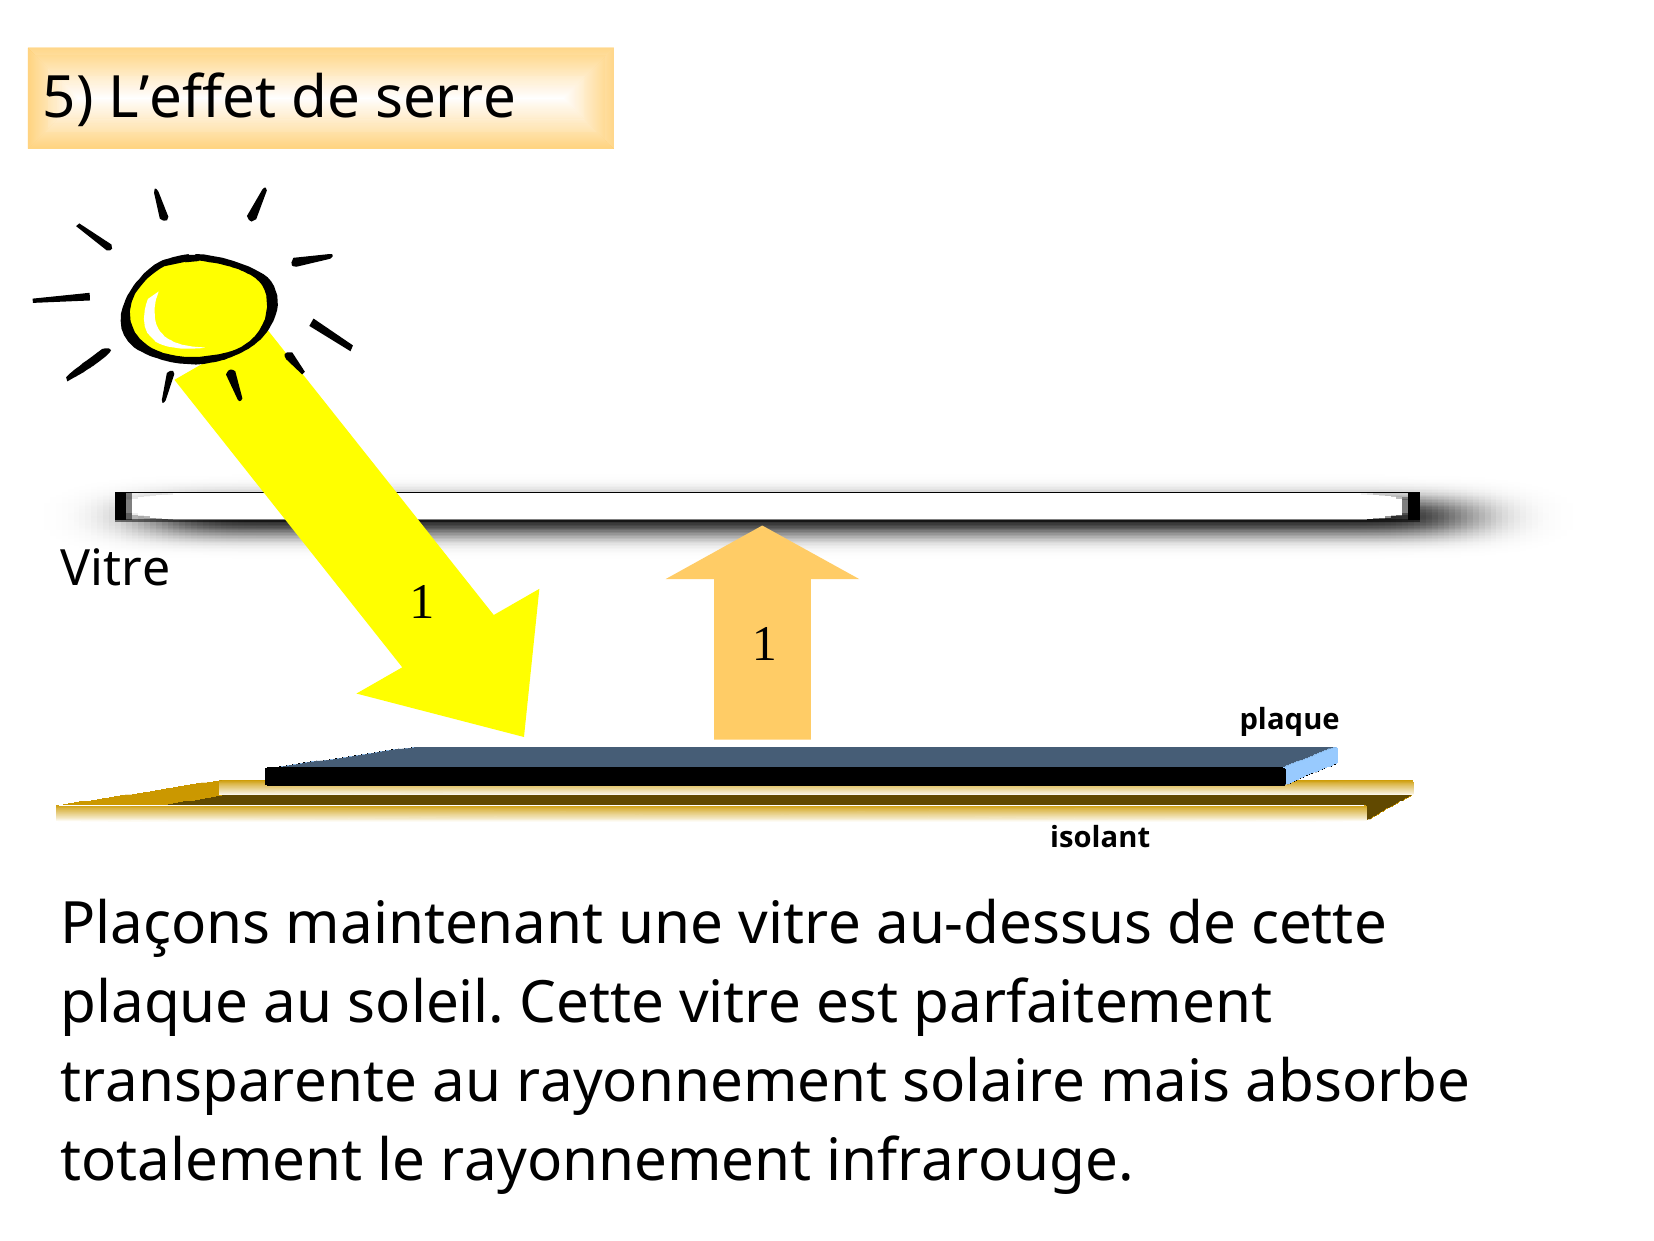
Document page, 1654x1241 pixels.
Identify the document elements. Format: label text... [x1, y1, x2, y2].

text_box [309, 318, 353, 352]
picture [44, 737, 1429, 832]
text_box [291, 254, 333, 267]
text_box [246, 187, 267, 222]
text_box [27, 47, 614, 149]
text_box [120, 254, 540, 738]
picture [27, 472, 319, 564]
text_box Plaçons maintenant une vitre au-dessus de cette plaque au soleil. Cette vitre est parfaitement transparente au rayonnement solaire mais absorbe totalement le rayonnement infrarouge. [45, 873, 1597, 1185]
picture [382, 472, 1591, 564]
text_box [76, 223, 113, 251]
text_box [154, 188, 169, 221]
text_box 1 [751, 616, 787, 687]
text_box plaque [1224, 690, 1477, 766]
text_box isolant [1035, 808, 1287, 884]
text_box 5) L’effet de serre [28, 48, 613, 149]
text_box [32, 292, 91, 303]
text_box [665, 525, 860, 740]
text_box [66, 348, 112, 382]
text_box 1 [409, 575, 445, 645]
text_box Vitre [45, 523, 209, 566]
